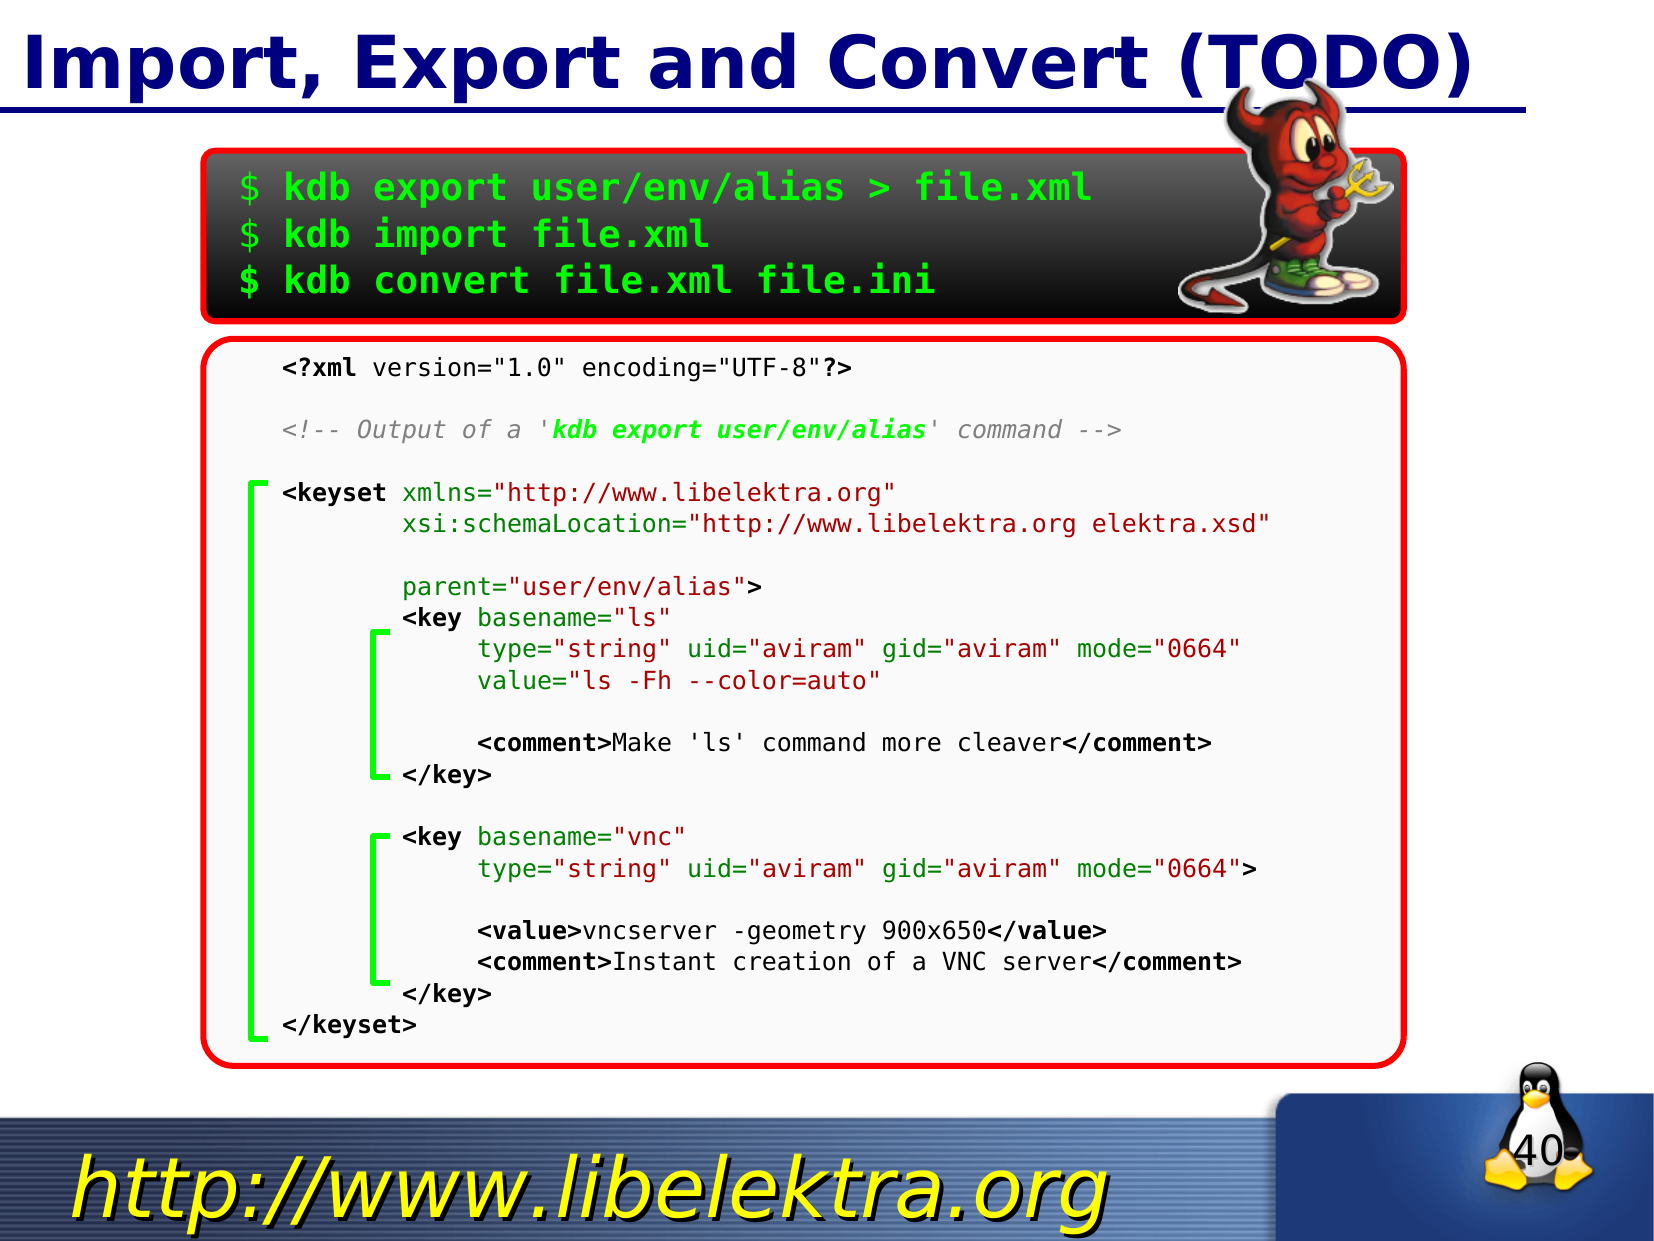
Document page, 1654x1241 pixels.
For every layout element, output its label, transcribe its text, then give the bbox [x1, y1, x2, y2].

text_box [203, 338, 1404, 1066]
text_box Import, Export and Convert (TODO) [21, 14, 1611, 111]
text_box [203, 150, 1178, 322]
text_box <Nummer> [1312, 1122, 1566, 1178]
text_box <?xml version="1.0" encoding="UTF-8"?> <!-- Output of a 'kdb export user/env/alias' command --> <keyset xmlns="http://www.libelektra.org" xsi:schemaLocation="http://www.libelektra.org elektra.xsd" parent="user/env/alias"> <key basename="ls" type="string" uid="aviram" gid="aviram" mode="0664" value="ls -Fh --color=auto" <comment>Make 'ls' command more cleaver</comment> </key> <key basename="vnc" type="string" uid="aviram" gid="aviram" mode="0664"> <value>vncserver -geometry 900x650</value> <comment>Instant creation of a VNC server</comment> </key> </keyset> [282, 350, 1376, 1038]
text_box $ kdb export user/env/alias > file.xml $ kdb import file.xml $ kdb convert file.xml file.ini [238, 162, 1184, 331]
text_box [1184, 151, 1404, 322]
picture [0, 1061, 1654, 1241]
picture [1178, 77, 1394, 314]
